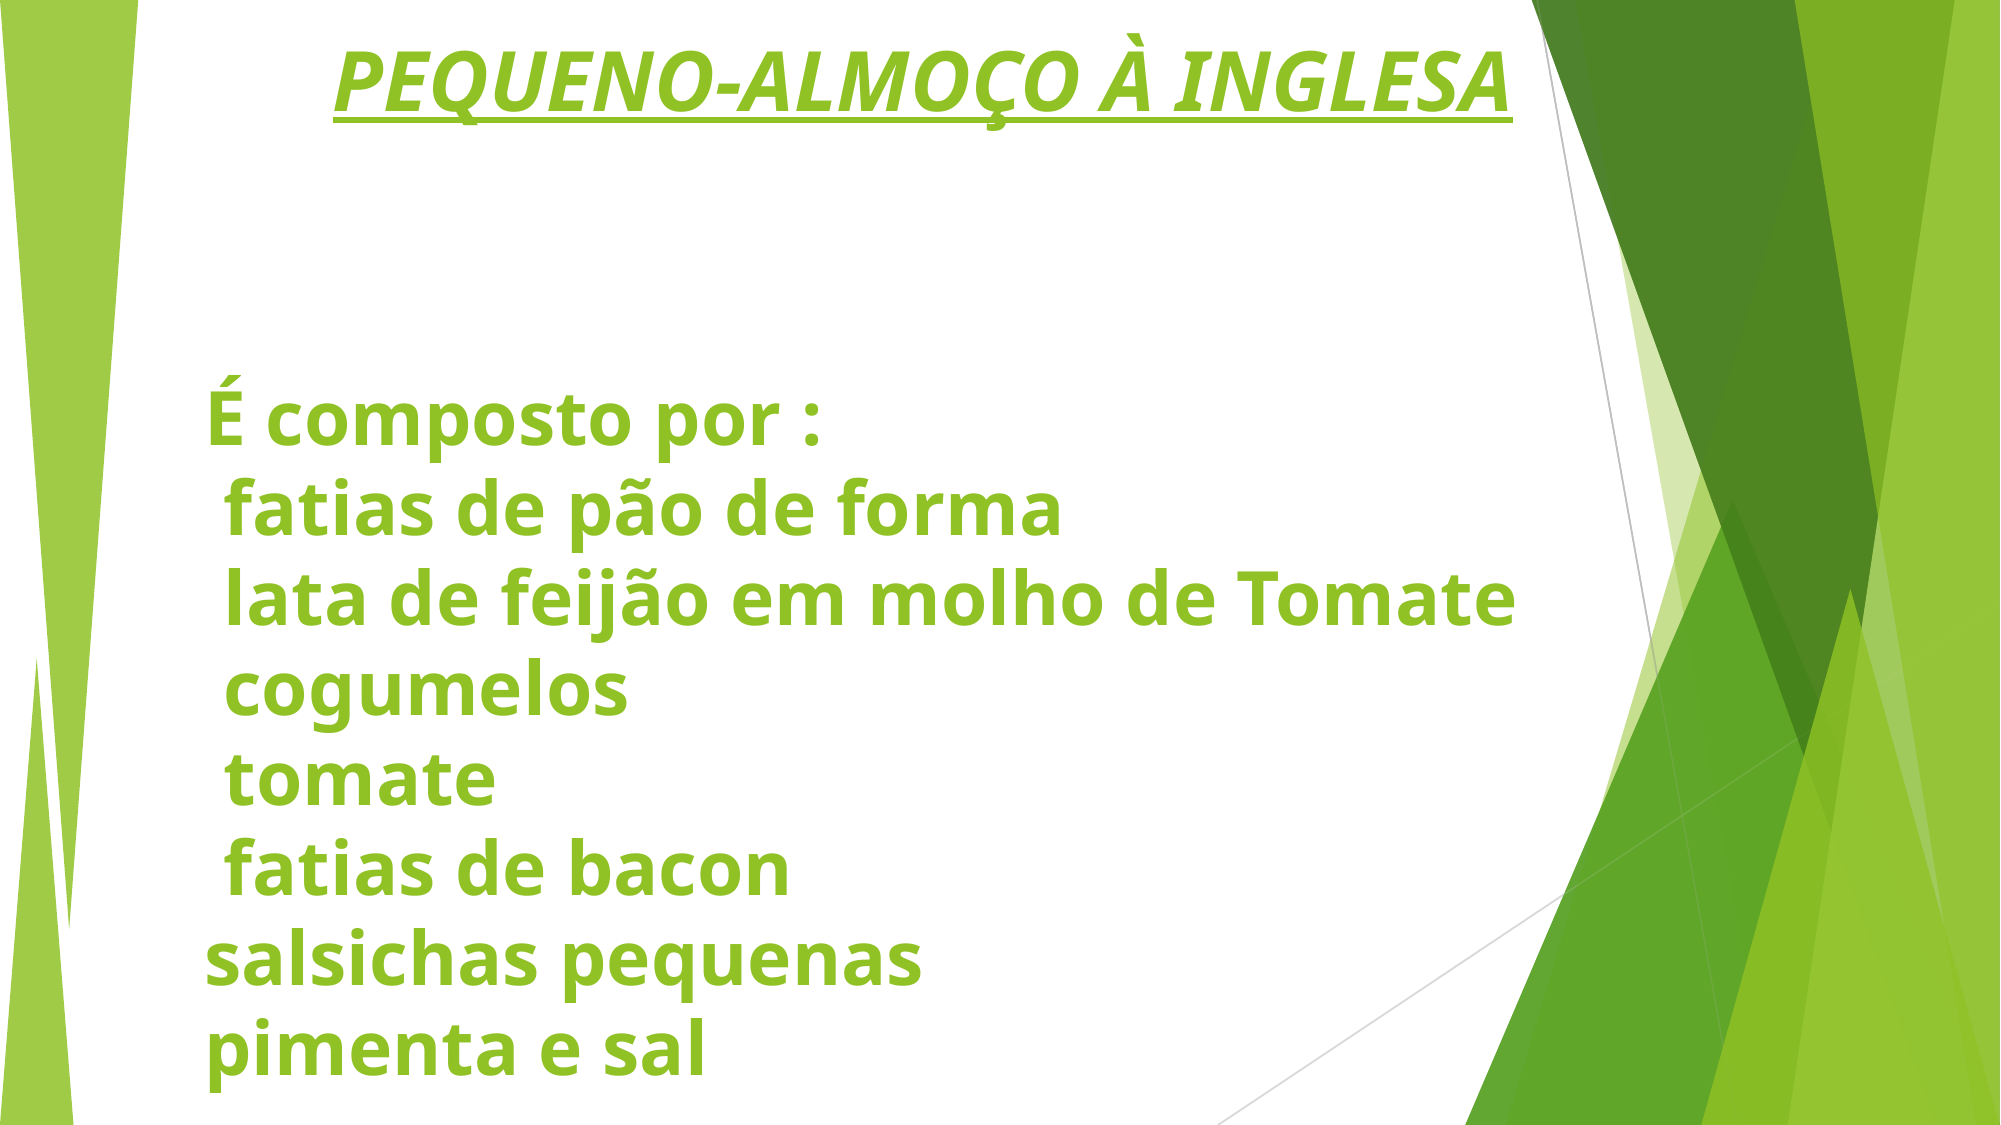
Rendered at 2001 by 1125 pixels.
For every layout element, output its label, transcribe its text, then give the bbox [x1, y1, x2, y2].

subtitle É composto por : fatias de pão de forma lata de feijão em molho de Tomate cogumelos tomate fatias de bacon salsichas pequenas pimenta e sal [189, 363, 1638, 915]
title PEQUENO-ALMOÇO À INGLESA [278, 20, 1549, 200]
